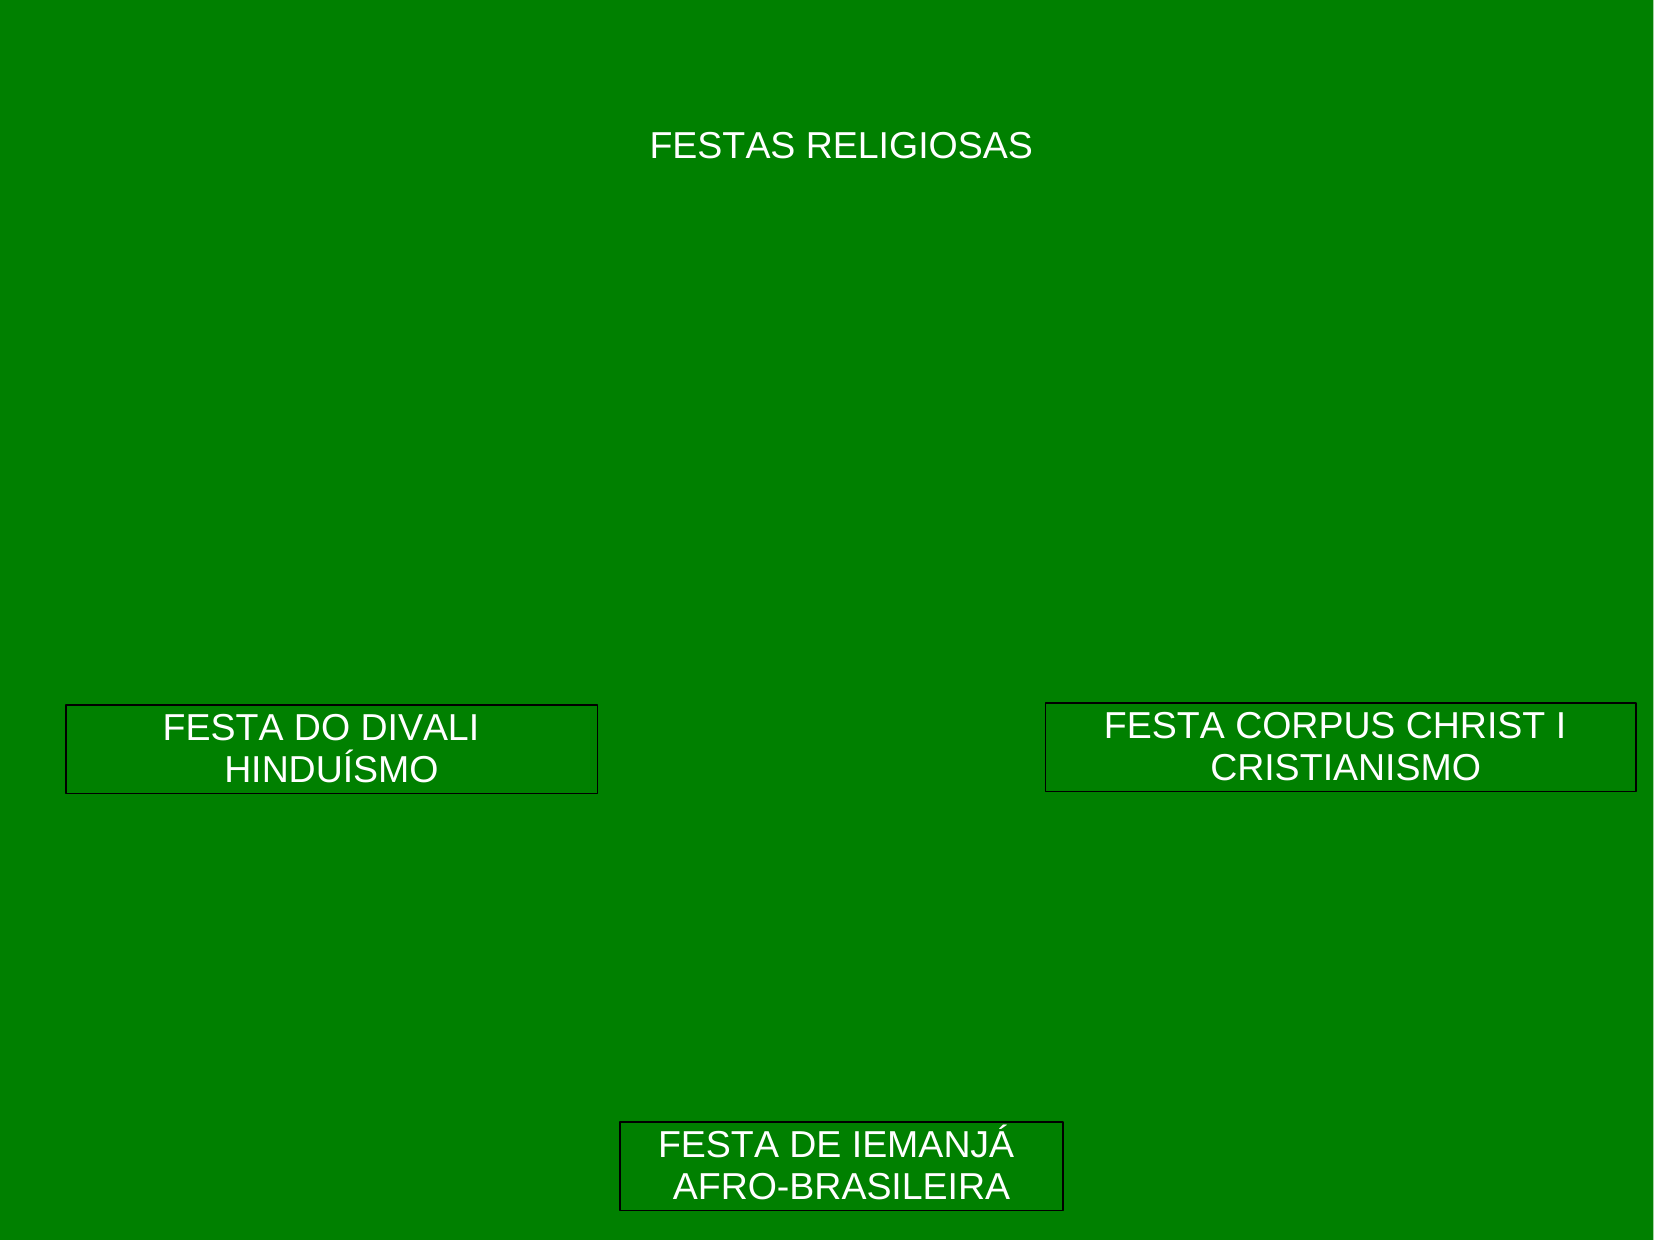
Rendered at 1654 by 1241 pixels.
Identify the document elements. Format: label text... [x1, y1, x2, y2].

text_box FESTA DO DIVALI HINDUÍSMO [65, 704, 598, 794]
text_box FESTA DE IEMANJÁ AFRO-BRASILEIRA [620, 1122, 1063, 1211]
text_box FESTAS RELIGIOSAS [324, 118, 1359, 175]
text_box FESTA CORPUS CHRIST I CRISTIANISMO [1045, 702, 1636, 792]
